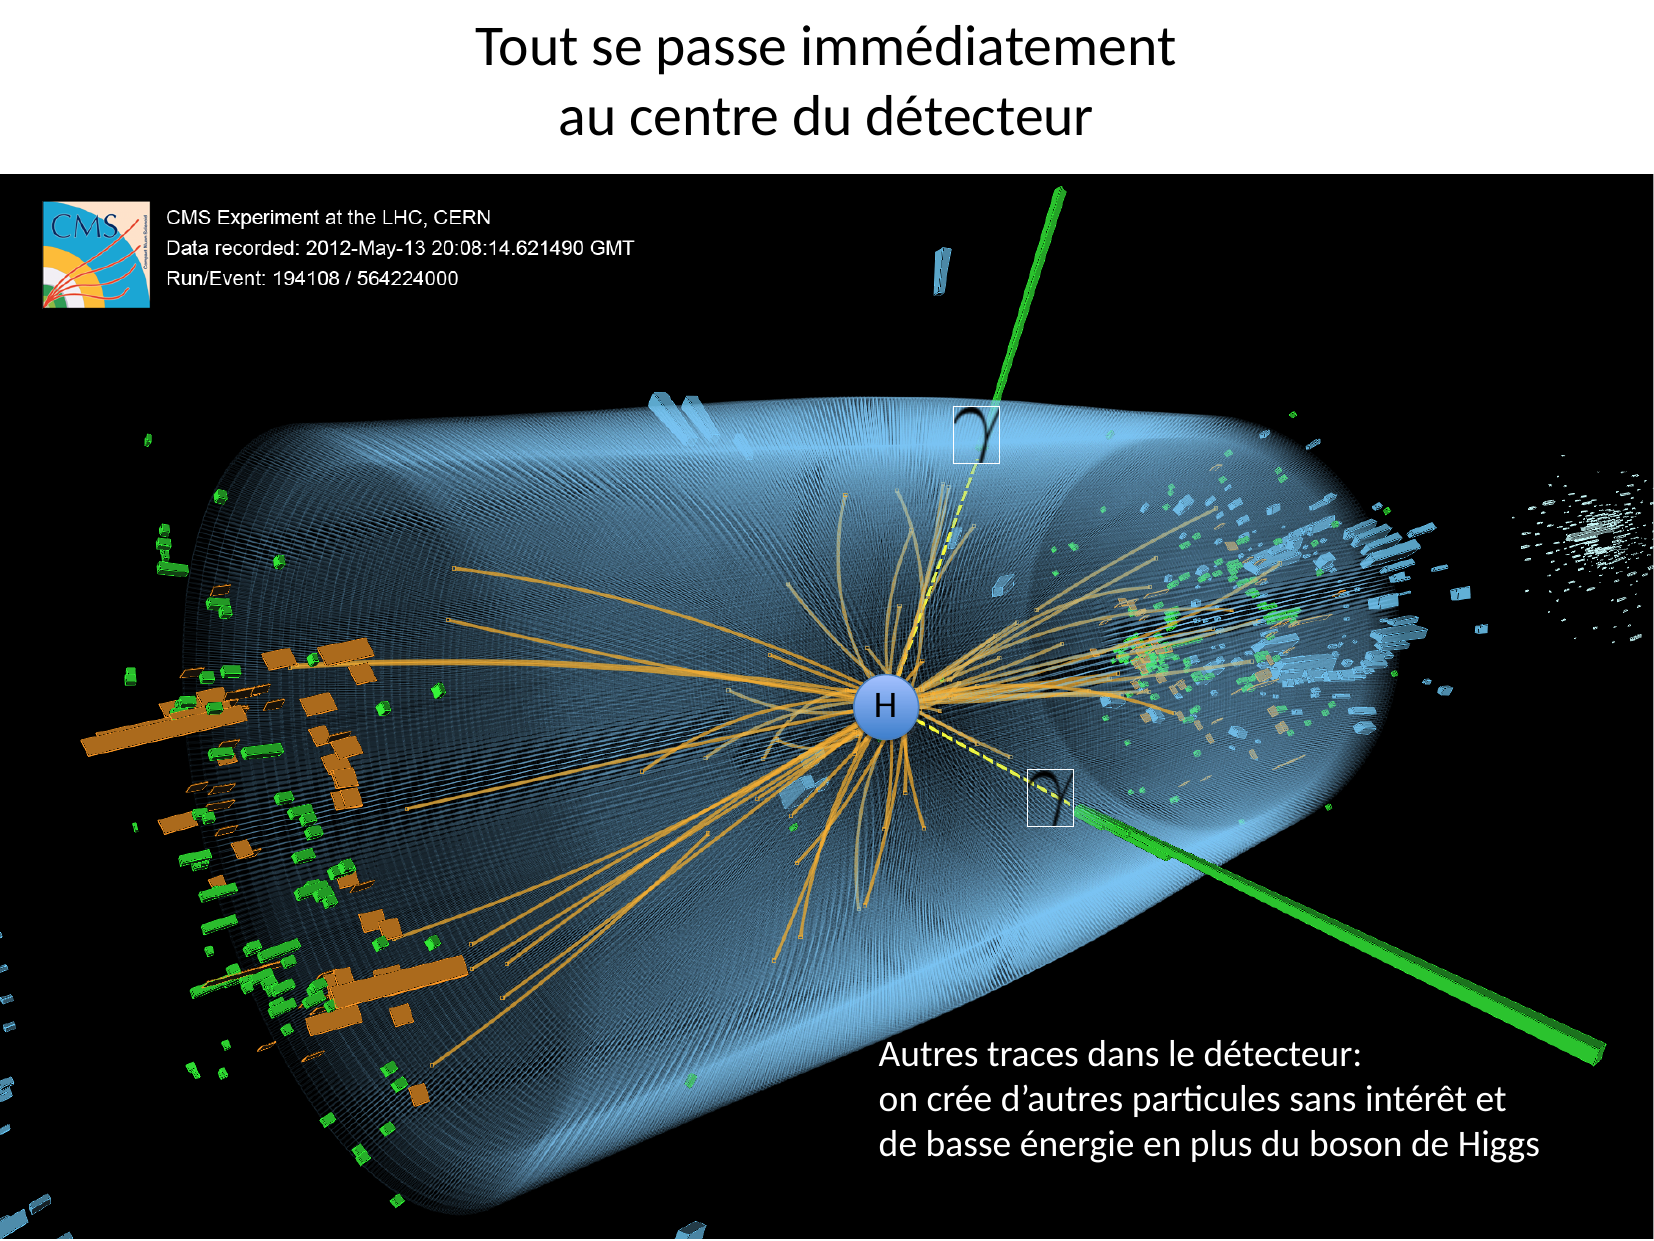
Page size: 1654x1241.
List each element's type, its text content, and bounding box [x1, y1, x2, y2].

text_box Autres traces dans le détecteur: on crée d’autres particules sans intérêt et de basse énergie en plus du boson de Higgs [863, 1021, 1562, 1172]
text_box H [858, 672, 903, 733]
title Tout se passe immédiatement au centre du détecteur [82, 0, 1571, 155]
text_box [866, 679, 919, 740]
picture [0, 174, 1654, 1239]
text_box [853, 691, 858, 723]
